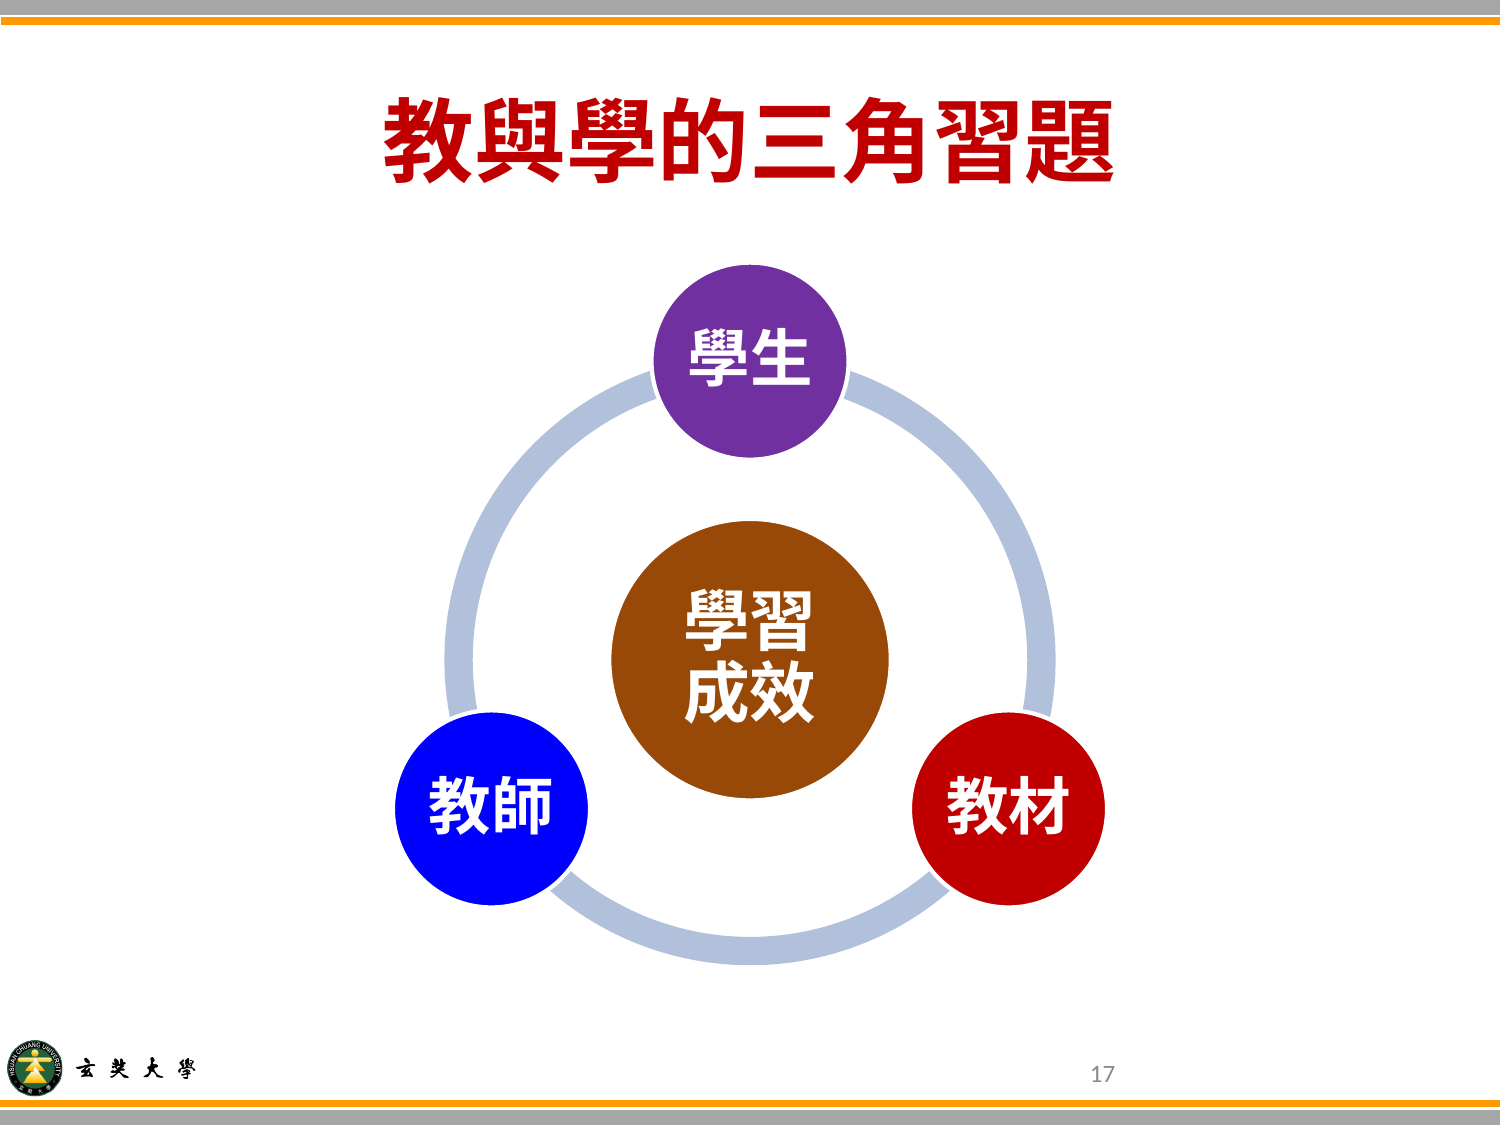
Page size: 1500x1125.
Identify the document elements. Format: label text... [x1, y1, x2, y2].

title 教與學的三角習題 [75, 45, 1426, 233]
text_box [444, 370, 658, 719]
text_box 17 [1074, 1042, 1426, 1103]
text_box 學習成效 [609, 518, 891, 801]
text_box [842, 370, 1056, 719]
text_box [549, 870, 951, 966]
text_box 教材 [909, 710, 1108, 908]
text_box 教師 [392, 710, 591, 908]
text_box 學生 [651, 262, 849, 460]
